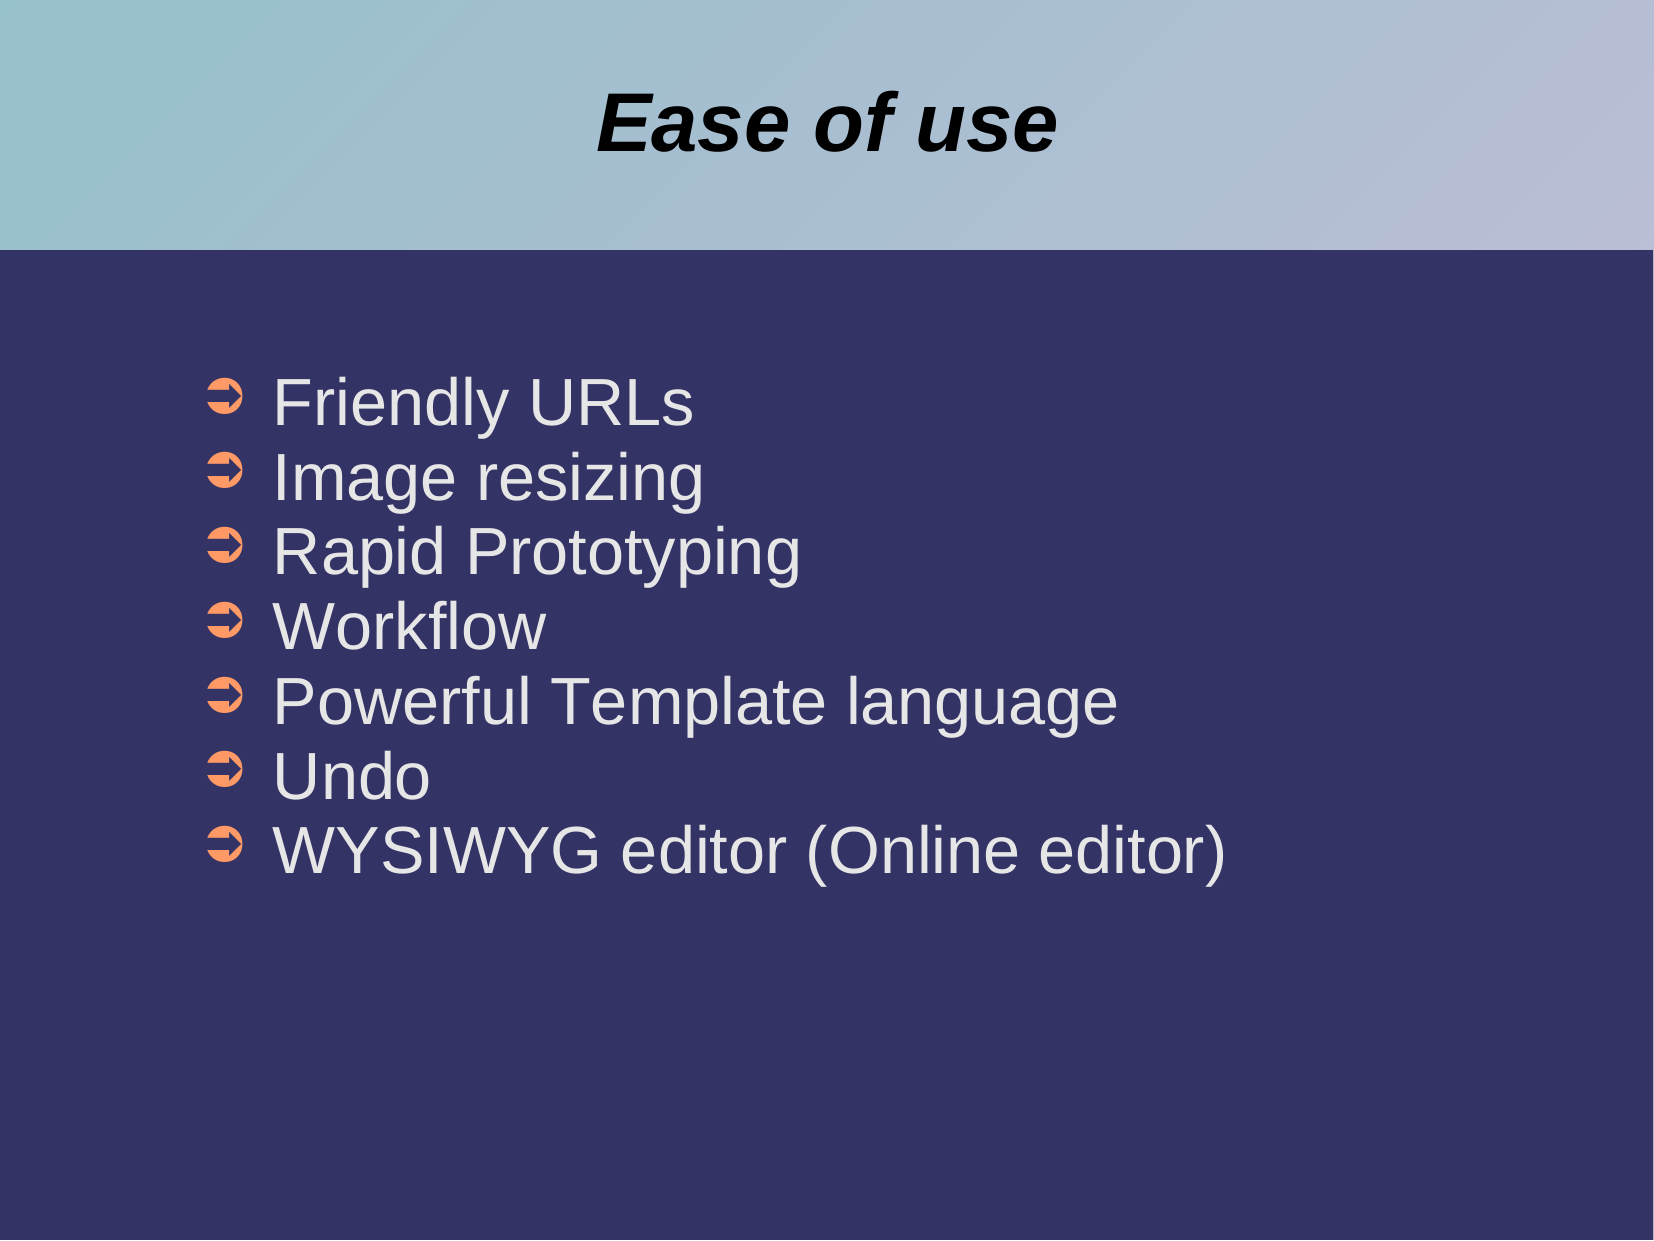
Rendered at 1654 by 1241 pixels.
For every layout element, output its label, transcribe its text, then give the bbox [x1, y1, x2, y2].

list Friendly URLs Image resizing Rapid Prototyping Workflow Powerful Template language Undo WYSIWYG editor (Online editor) [178, 364, 1570, 1147]
title Ease of use [121, 19, 1534, 227]
